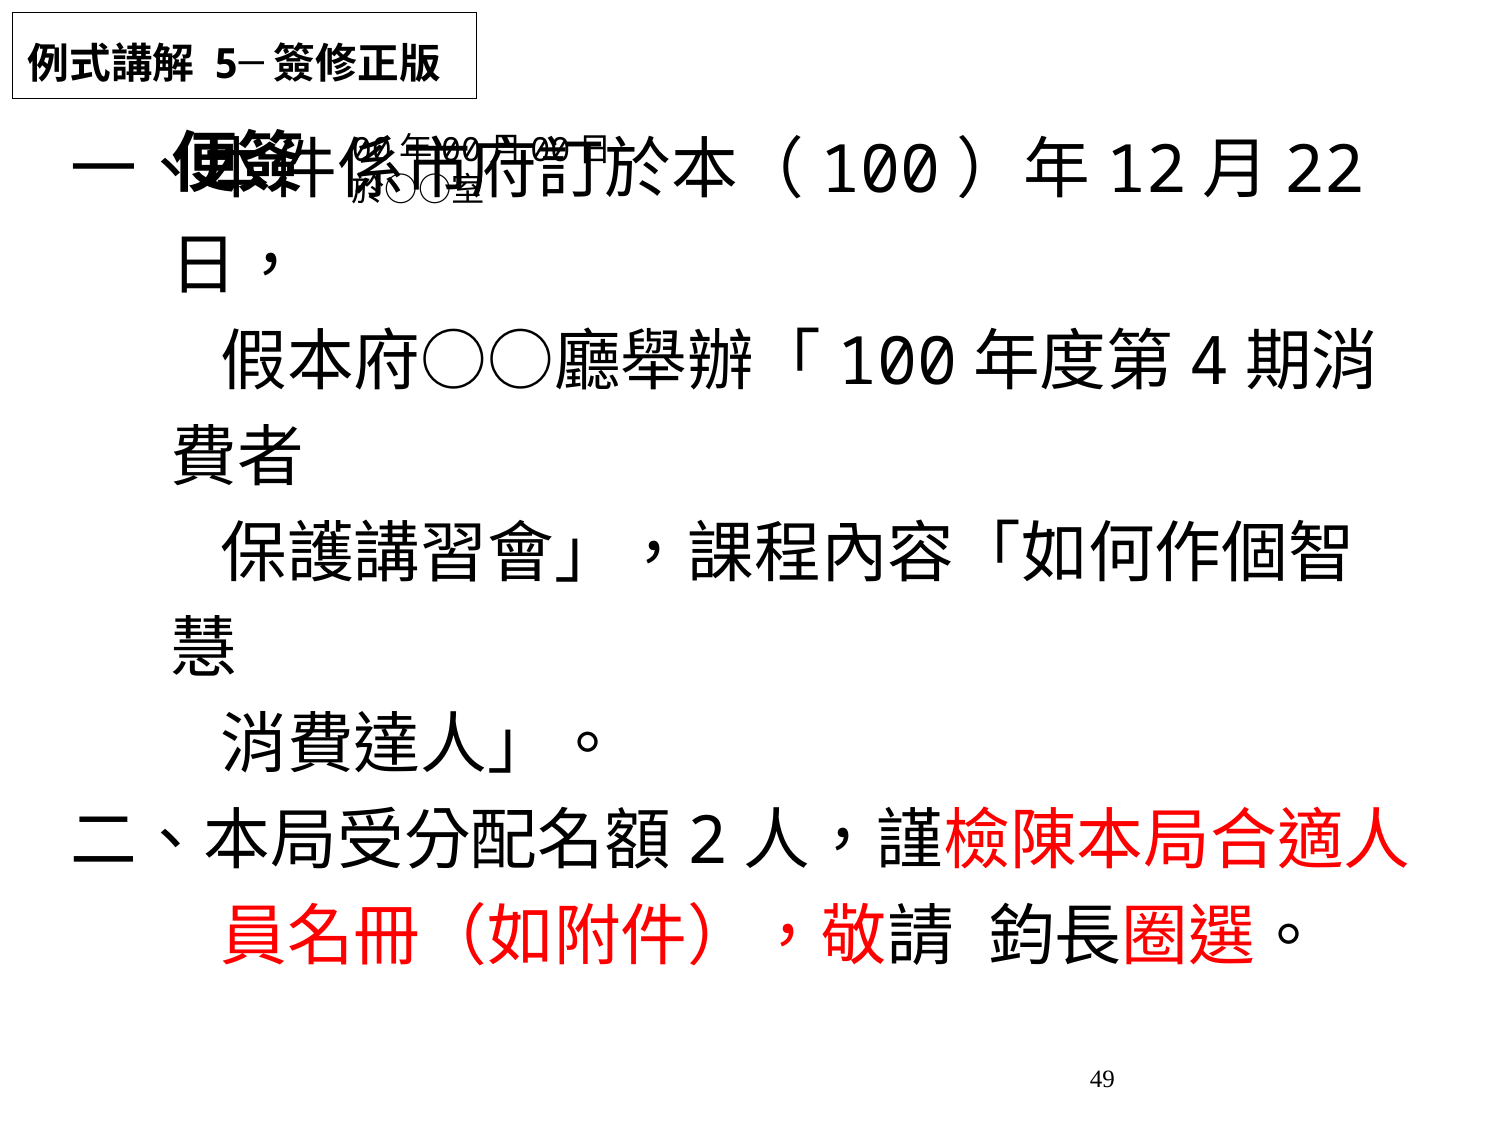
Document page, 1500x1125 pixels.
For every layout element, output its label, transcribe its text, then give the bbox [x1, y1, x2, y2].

text_box 一、本件係市府訂於本（100）年12月22日， 假本府○○廳舉辦「100年度第4期消費者 保護講習會」，課程內容「如何作個智慧 消費達人」。 二、本局受分配名額2人，謹檢陳本局合適人 員名冊（如附件），敬請 鈞長圈選。 [55, 102, 1431, 980]
text_box 例式講解 5─簽修正版 [12, 12, 477, 99]
text_box 便簽 [156, 111, 325, 208]
text_box [557, 117, 1105, 179]
text_box [1074, 1025, 1426, 1101]
text_box 00年00月00日 於○○室 [336, 121, 644, 216]
